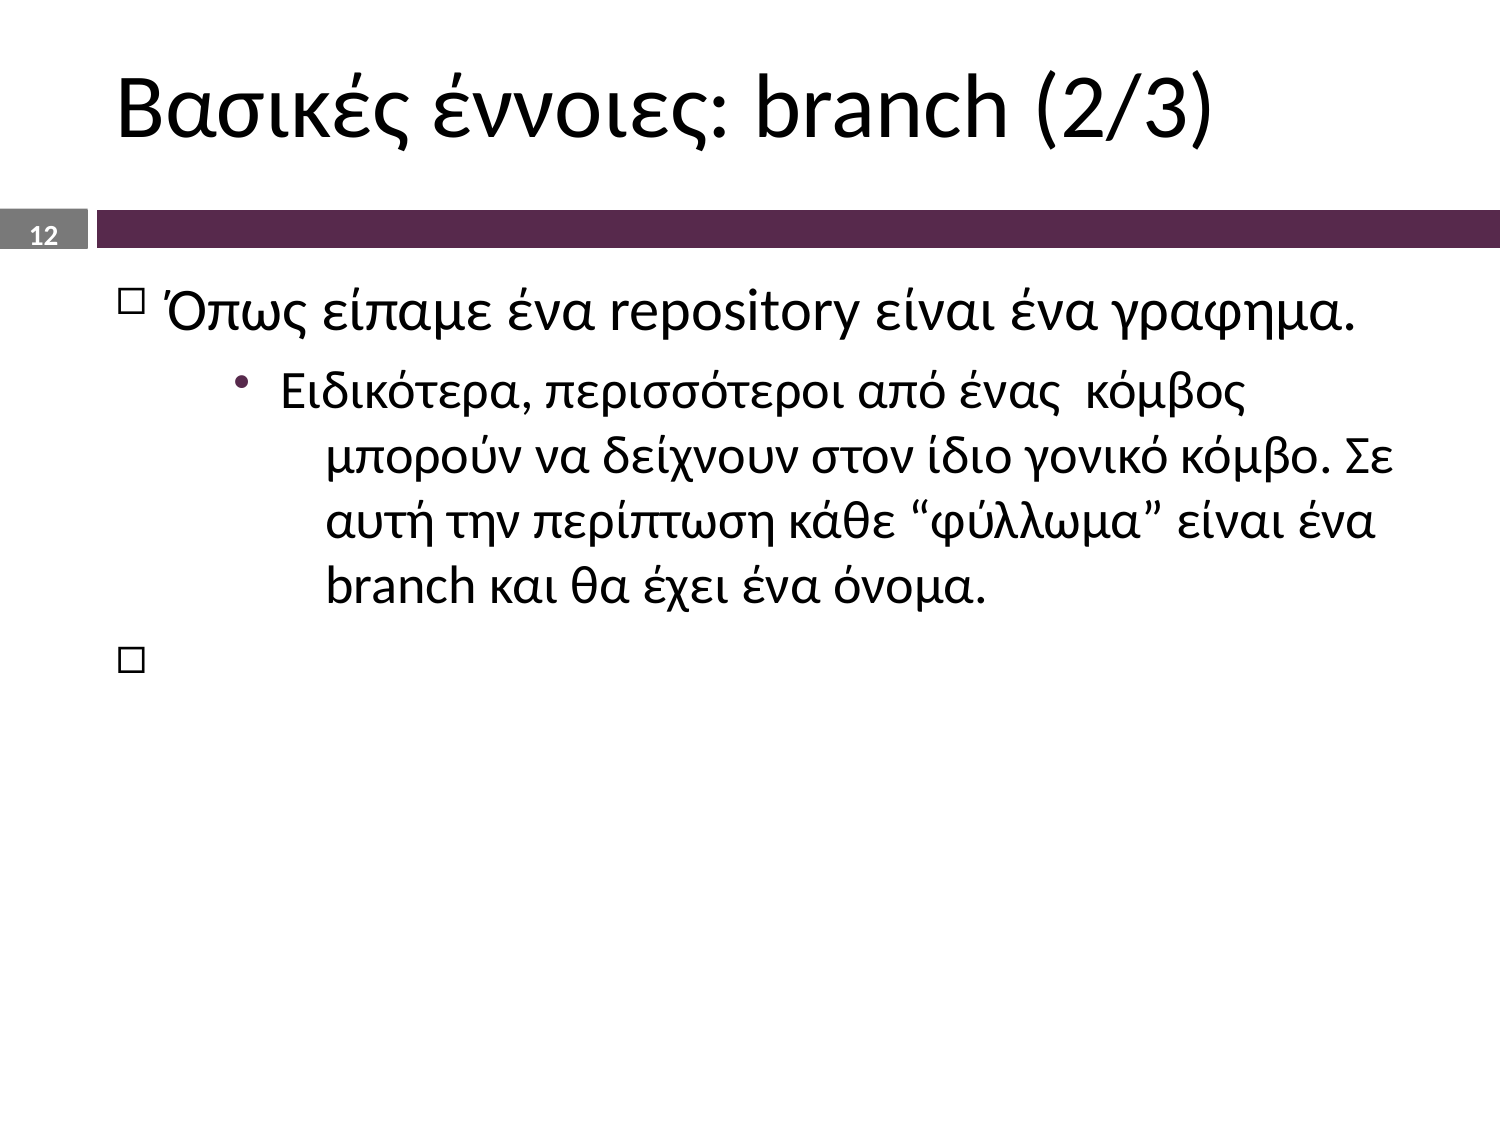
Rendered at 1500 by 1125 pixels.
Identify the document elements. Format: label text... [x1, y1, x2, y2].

title Βασικές έννοιες: branch (2/3) [100, 19, 1438, 182]
text_box [0, 208, 88, 249]
list Όπως είπαμε ένα repository είναι ένα γραφημα. Ειδικότερα, περισσότεροι από ένας κόμβος μπορούν να δείχνουν στον ίδιο γονικό κόμβο. Σε αυτή την περίπτωση κάθε “φύλλωμα” είναι ένα branch και θα έχει ένα όνομα. [100, 262, 1438, 1000]
